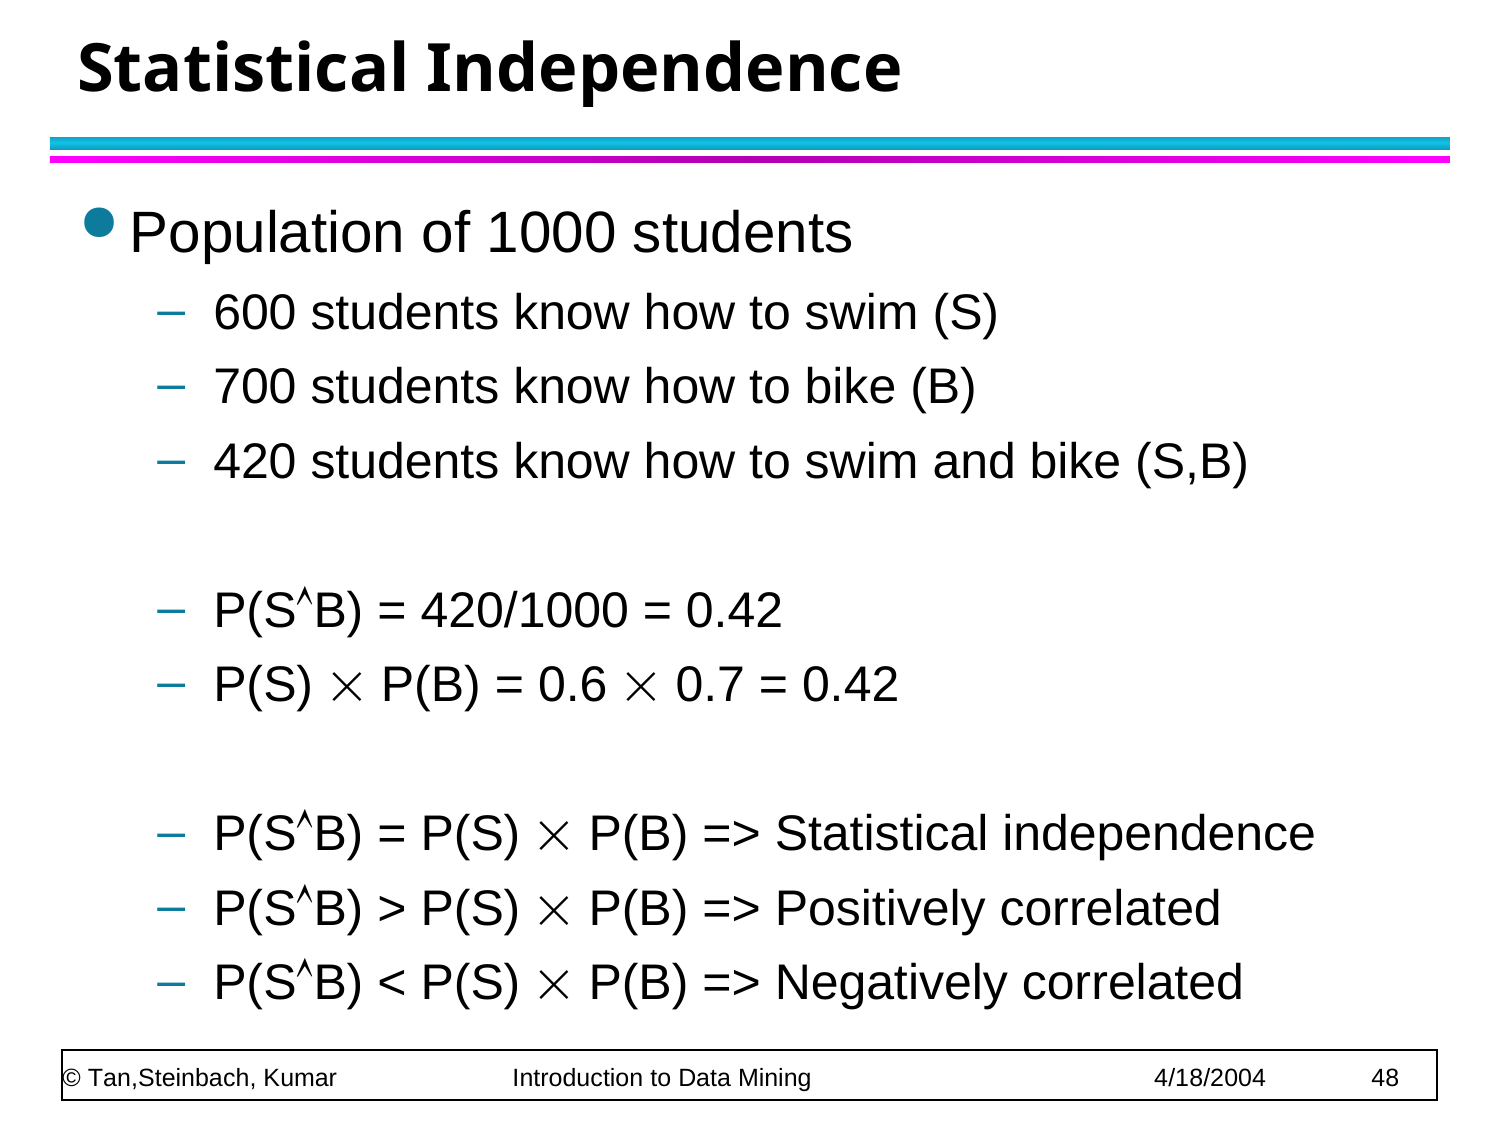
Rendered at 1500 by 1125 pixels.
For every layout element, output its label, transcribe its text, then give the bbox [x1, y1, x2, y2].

title Statistical Independence [62, 22, 1421, 113]
list Population of 1000 students 600 students know how to swim (S) 700 students know how to bike (B) 420 students know how to swim and bike (S,B) P(SB) = 420/1000 = 0.42 P(S)  P(B) = 0.6  0.7 = 0.42 P(SB) = P(S)  P(B) => Statistical independence P(SB) > P(S)  P(B) => Positively correlated P(SB) < P(S)  P(B) => Negatively correlated [67, 187, 1432, 1038]
